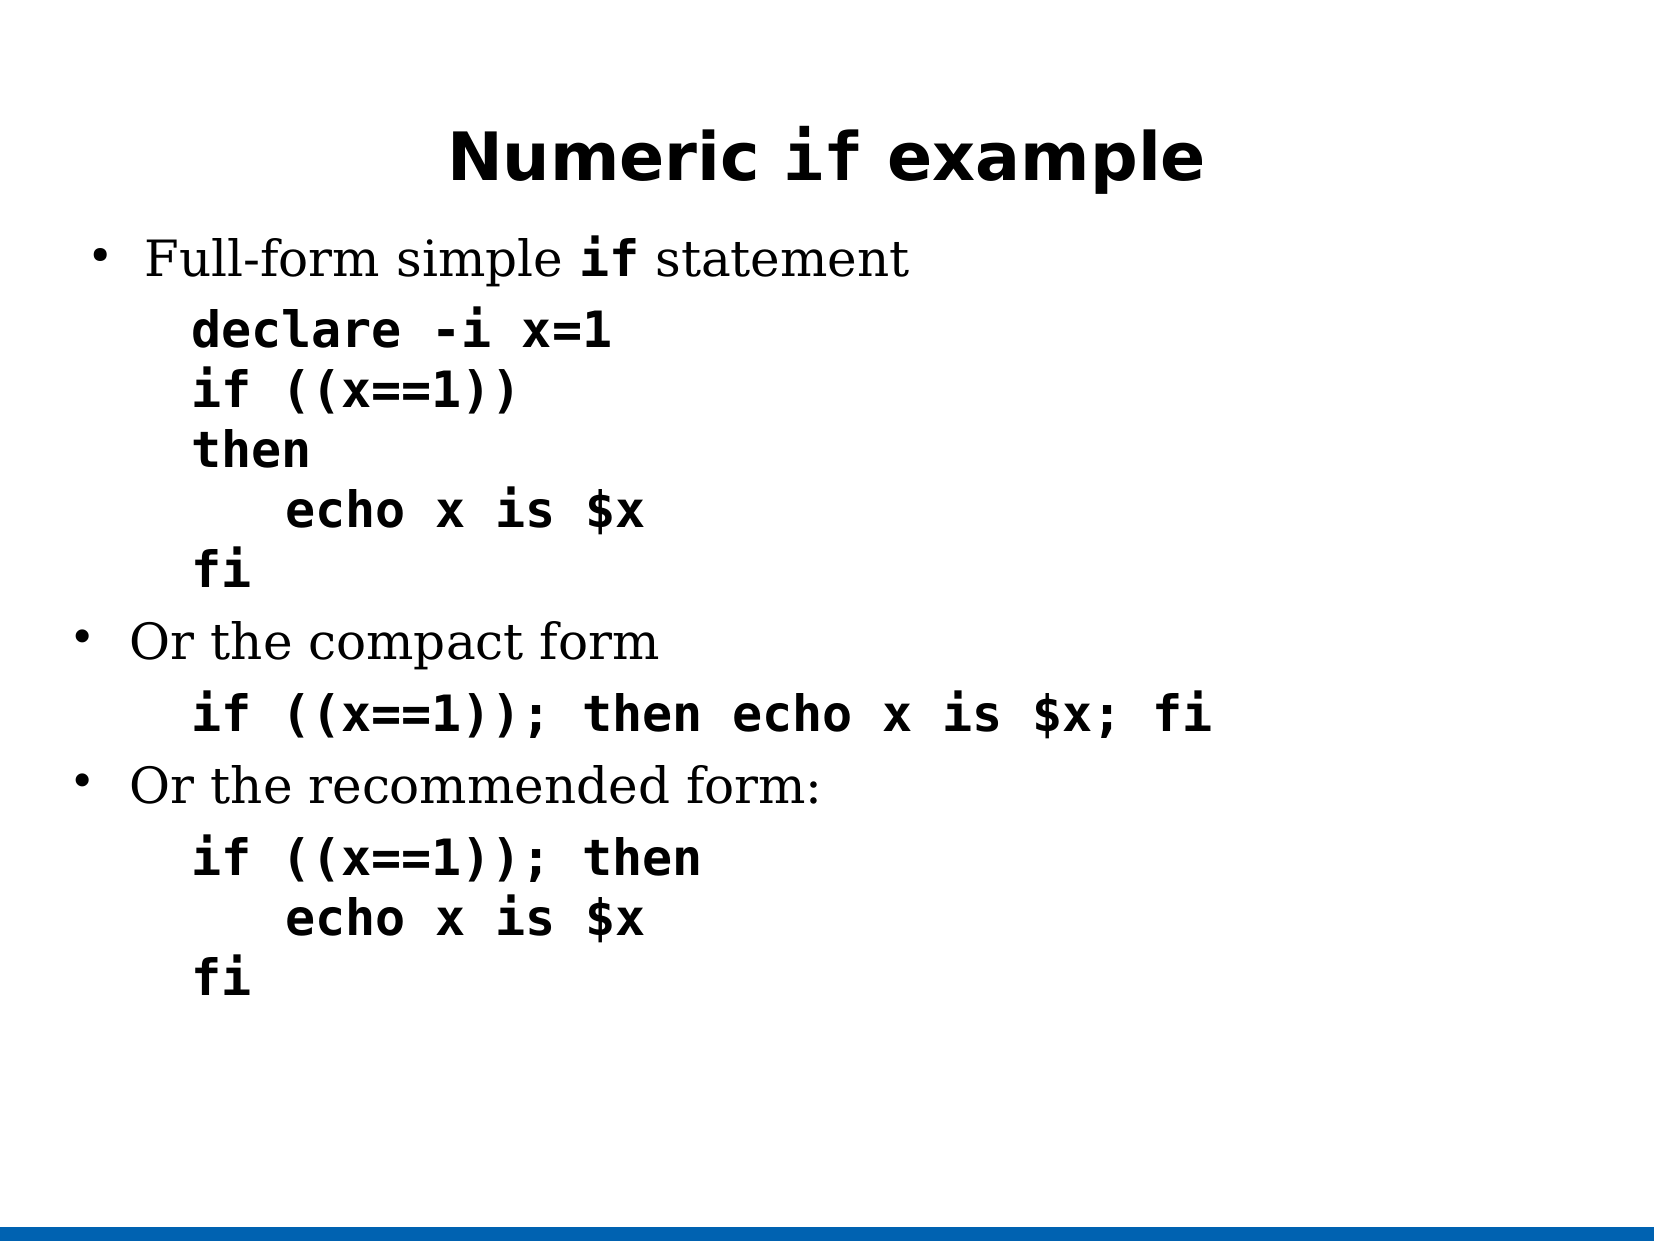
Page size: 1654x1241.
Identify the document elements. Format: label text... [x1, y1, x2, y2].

title Numeric if example [82, 50, 1571, 218]
list Full-form simple if statement declare -i x=1 if ((x==1)) then echo x is $x fi Or the compact form if ((x==1)); then echo x is $x; fi Or the recommended form: if ((x==1)); then echo x is $x fi [59, 218, 1630, 1123]
